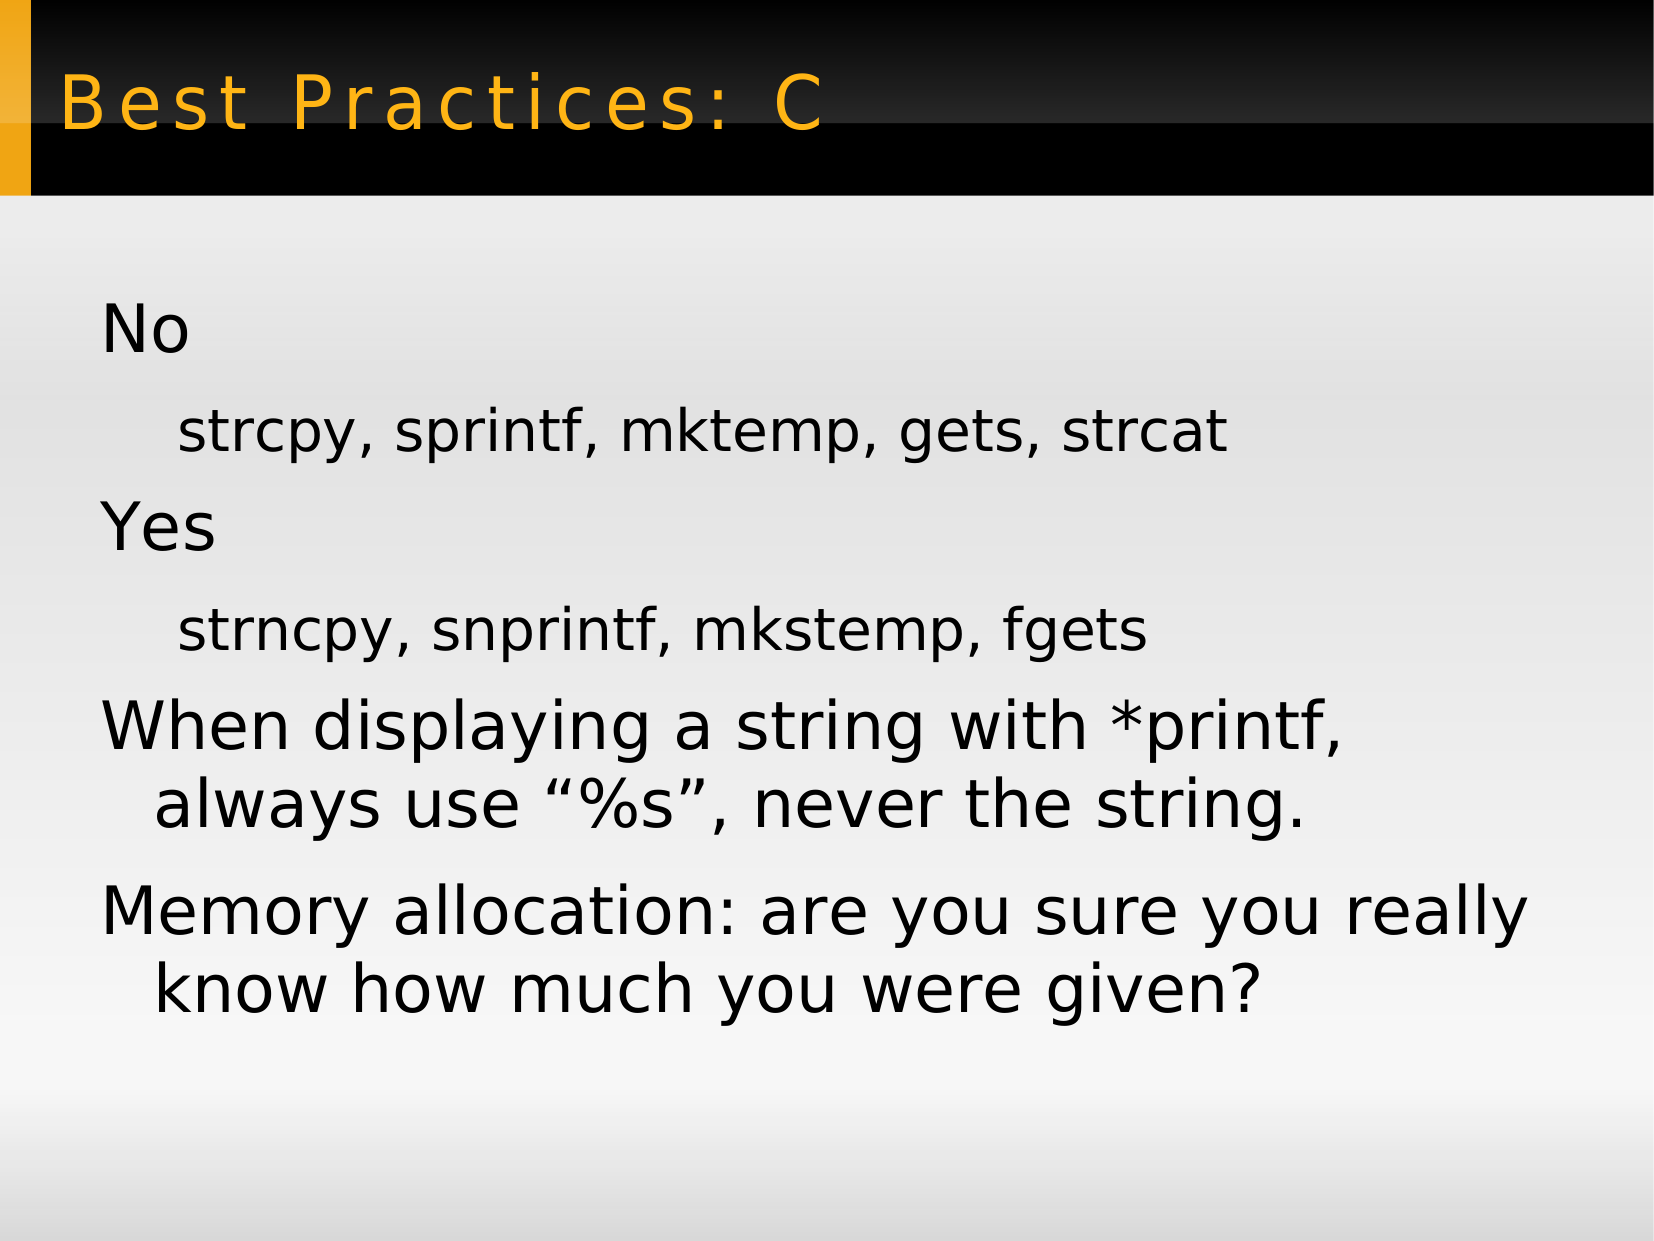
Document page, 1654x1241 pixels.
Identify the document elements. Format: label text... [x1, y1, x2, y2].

title Best Practices: C [59, 36, 1270, 171]
list No strcpy, sprintf, mktemp, gets, strcat Yes strncpy, snprintf, mkstemp, fgets When displaying a string with *printf, always use “%s”, never the string. Memory allocation: are you sure you really know how much you were given? [82, 290, 1571, 1094]
picture [0, 0, 1654, 1241]
